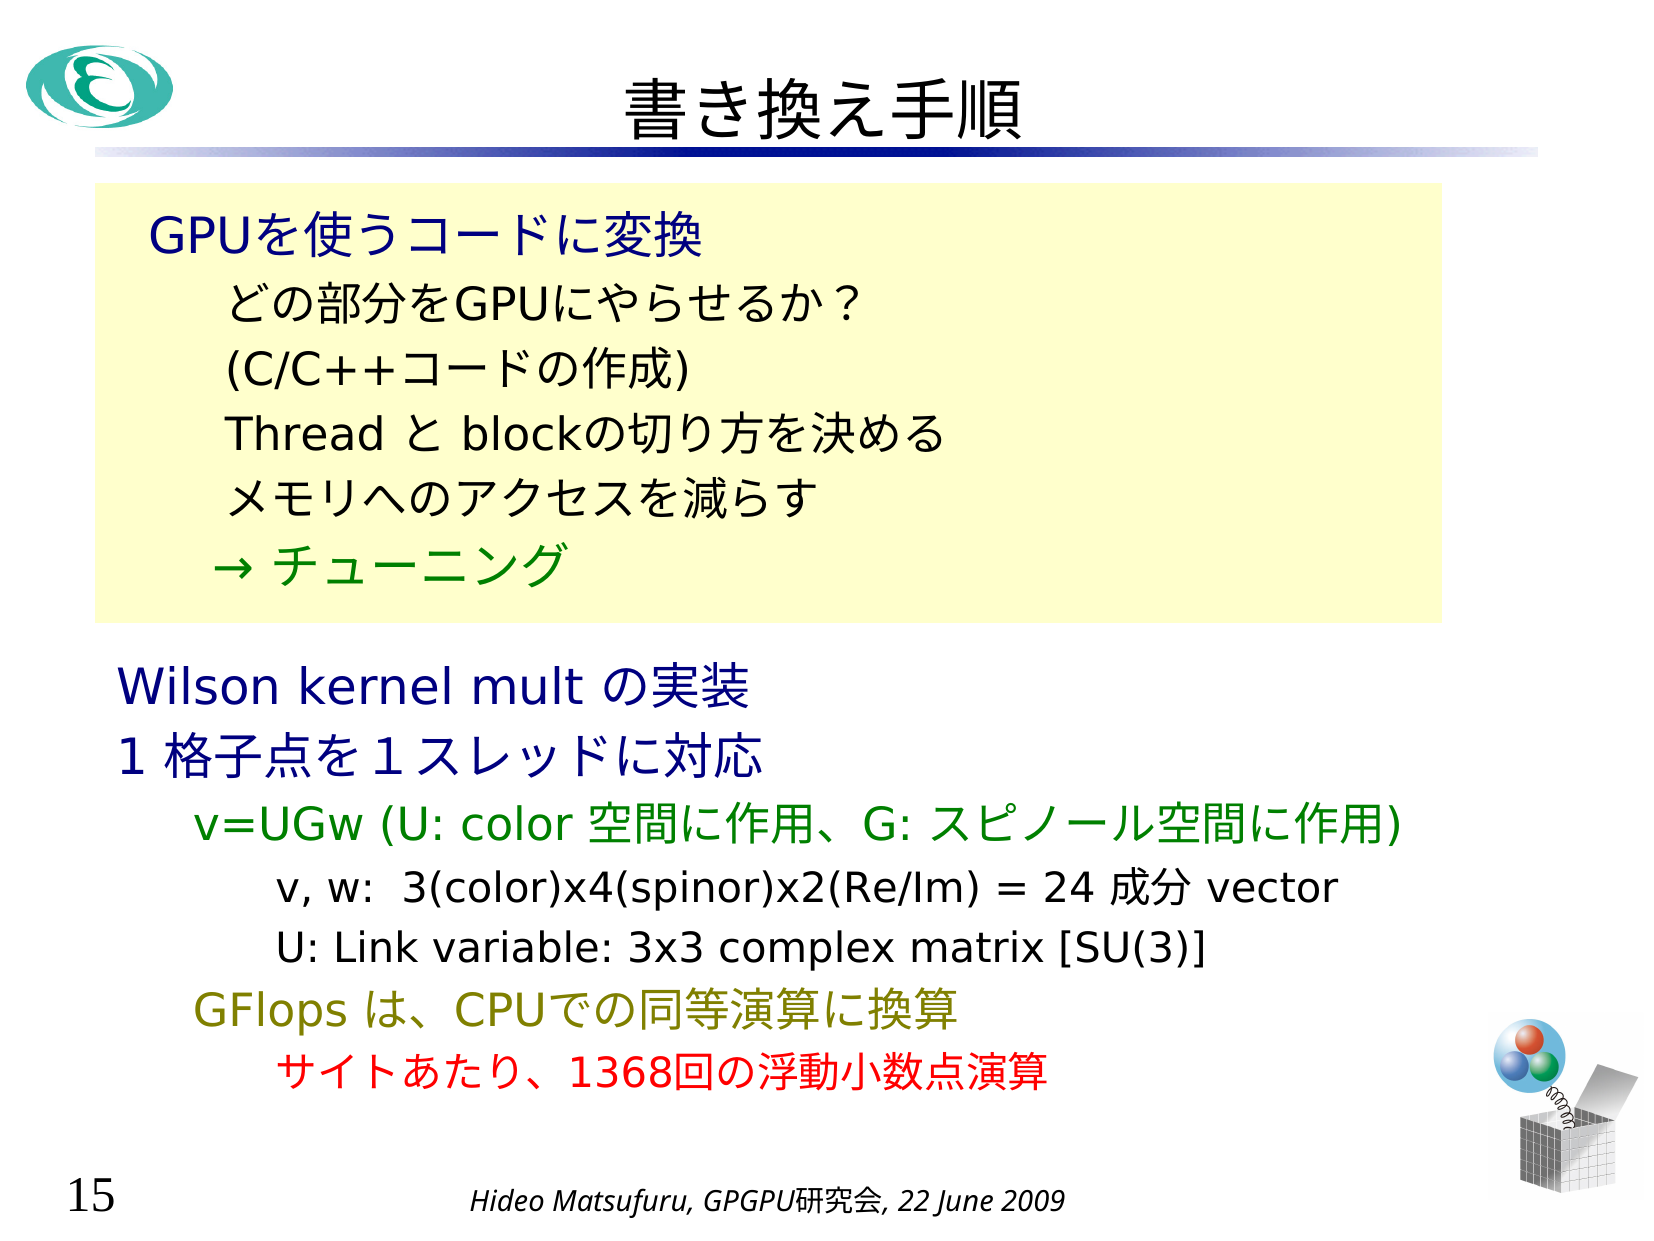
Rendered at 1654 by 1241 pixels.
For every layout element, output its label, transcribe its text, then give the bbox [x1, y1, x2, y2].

picture [95, 147, 198, 157]
picture [20, 37, 179, 136]
text_box [95, 183, 1442, 623]
picture [1447, 147, 1538, 157]
title 書き換え手順 [198, 58, 1447, 165]
picture [1488, 1012, 1644, 1200]
list GPUを使うコードに変換 どの部分をGPUにやらせるか？ (C/C++コードの作成) Thread と blockの切り方を決める メモリへのアクセスを減らす → チューニング [130, 207, 1419, 597]
list Wilson kernel mult の実装 1 格子点を１スレッドに対応 v=UGw (U: color 空間に作用、G: スピノール空間に作用) v, w: 3(color)x4(spinor)x2(Re/Im) = 24 成分 vector U: Link variable: 3x3 complex matrix [SU(3)] GFlops は、CPUでの同等演算に換算 サイトあたり、1368回の浮動小数点演算 [98, 658, 1551, 1098]
